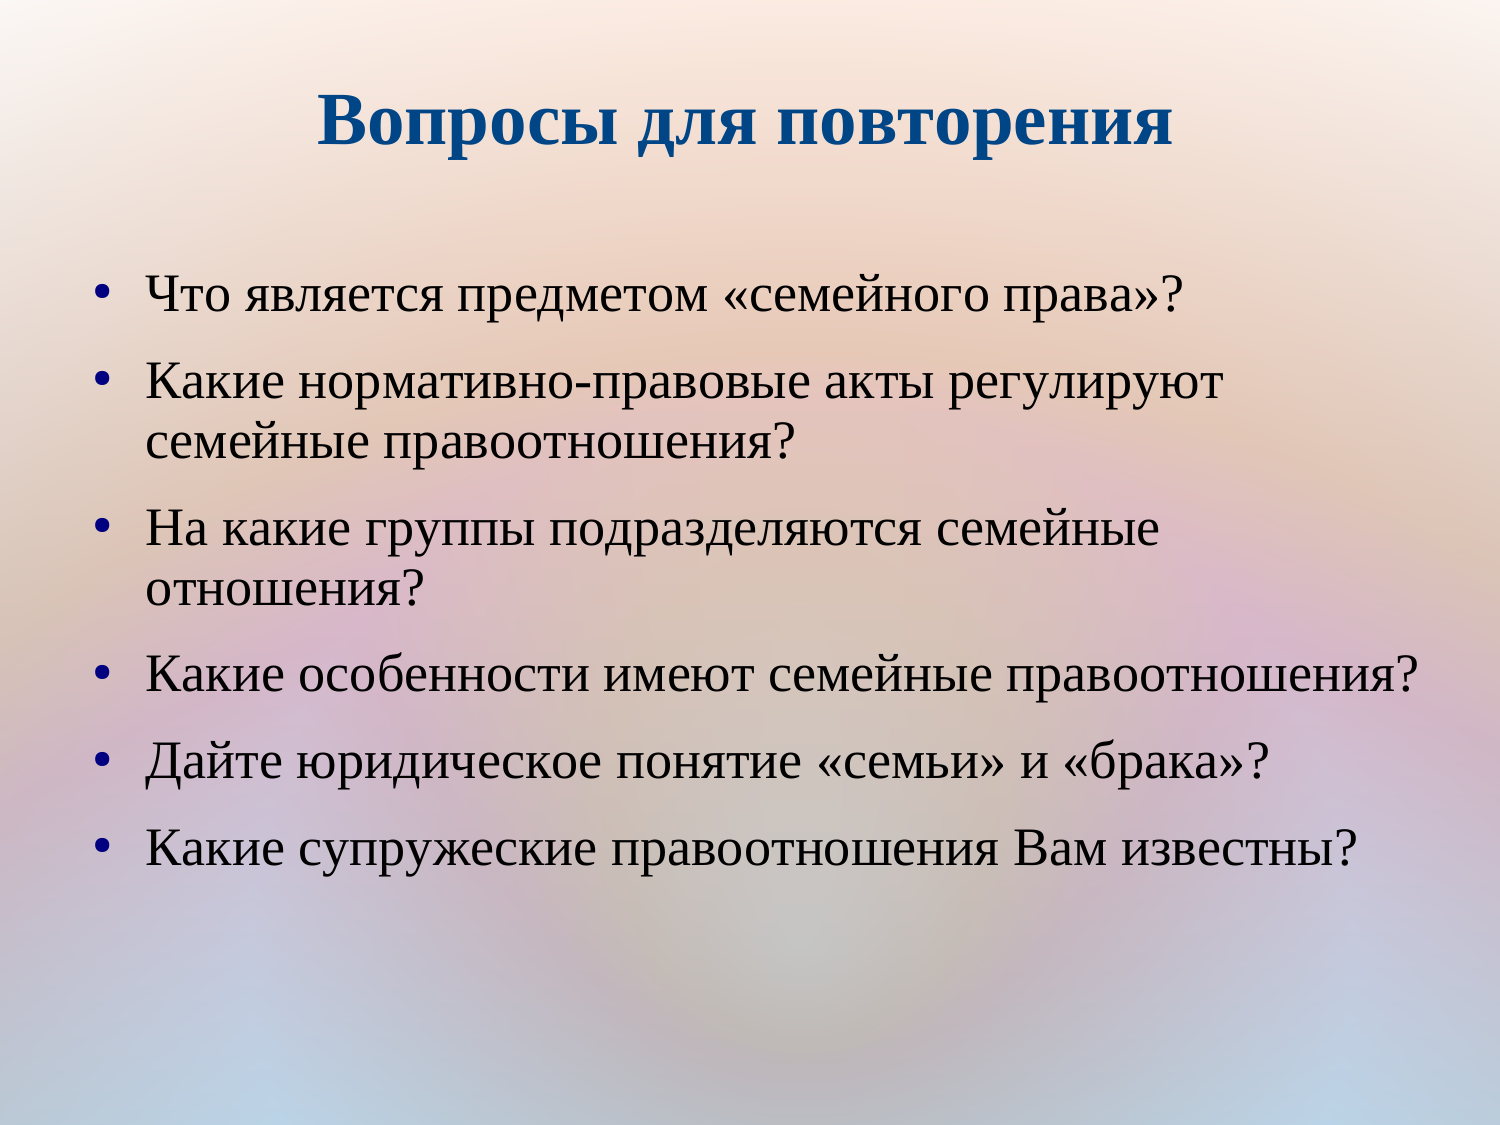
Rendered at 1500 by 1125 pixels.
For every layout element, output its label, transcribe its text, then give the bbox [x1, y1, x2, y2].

list Что является предметом «семейного права»? Какие нормативно-правовые акты регулируют семейные правоотношения? На какие группы подразделяются семейные отношения? Какие особенности имеют семейные правоотношения? Дайте юридическое понятие «семьи» и «брака»? Какие супружеские правоотношения Вам известны? [75, 263, 1425, 991]
picture [0, 0, 1500, 1125]
title Вопросы для повторения [70, 25, 1421, 213]
